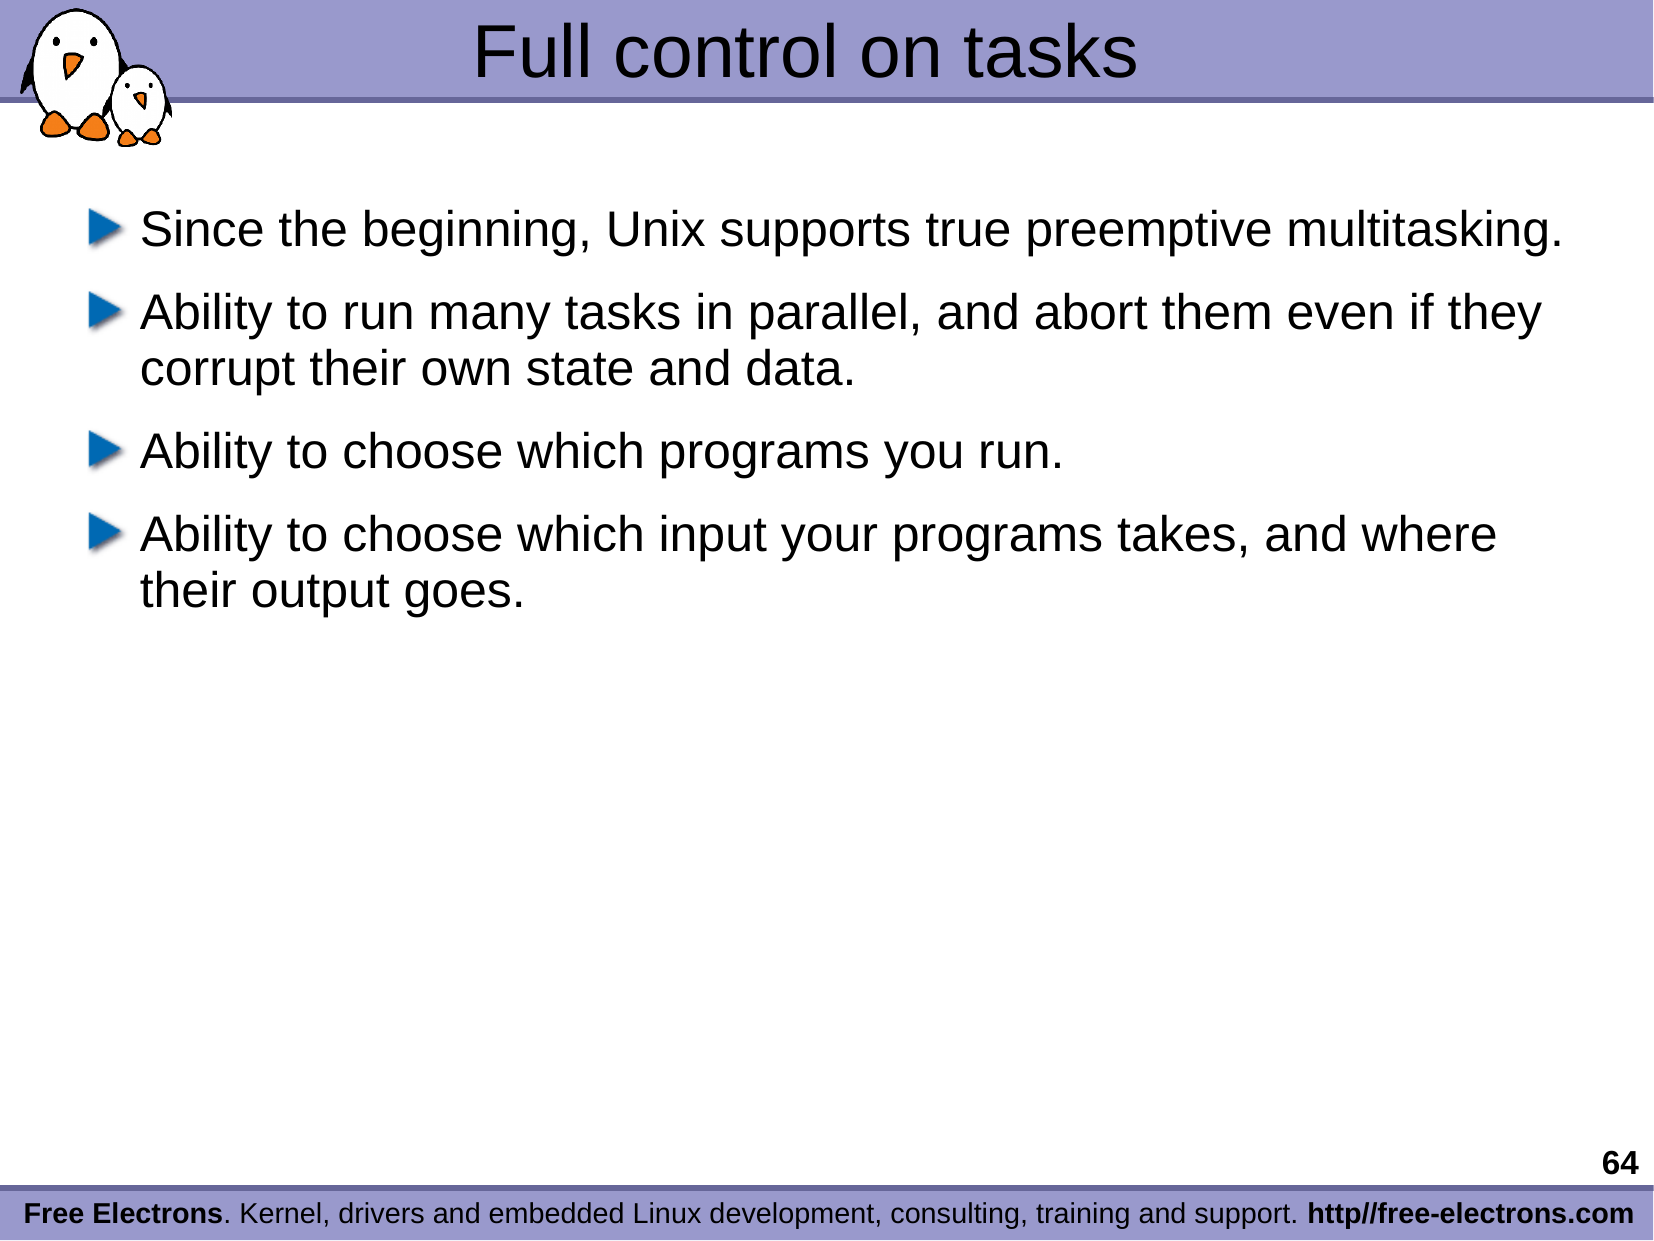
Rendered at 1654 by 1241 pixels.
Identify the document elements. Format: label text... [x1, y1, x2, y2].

title Full control on tasks [60, 0, 1551, 103]
picture [20, 8, 172, 147]
list Since the beginning, Unix supports true preemptive multitasking. Ability to run many tasks in parallel, and abort them even if they corrupt their own state and data. Ability to choose which programs you run. Ability to choose which input your programs takes, and where their output goes. [68, 201, 1592, 1118]
